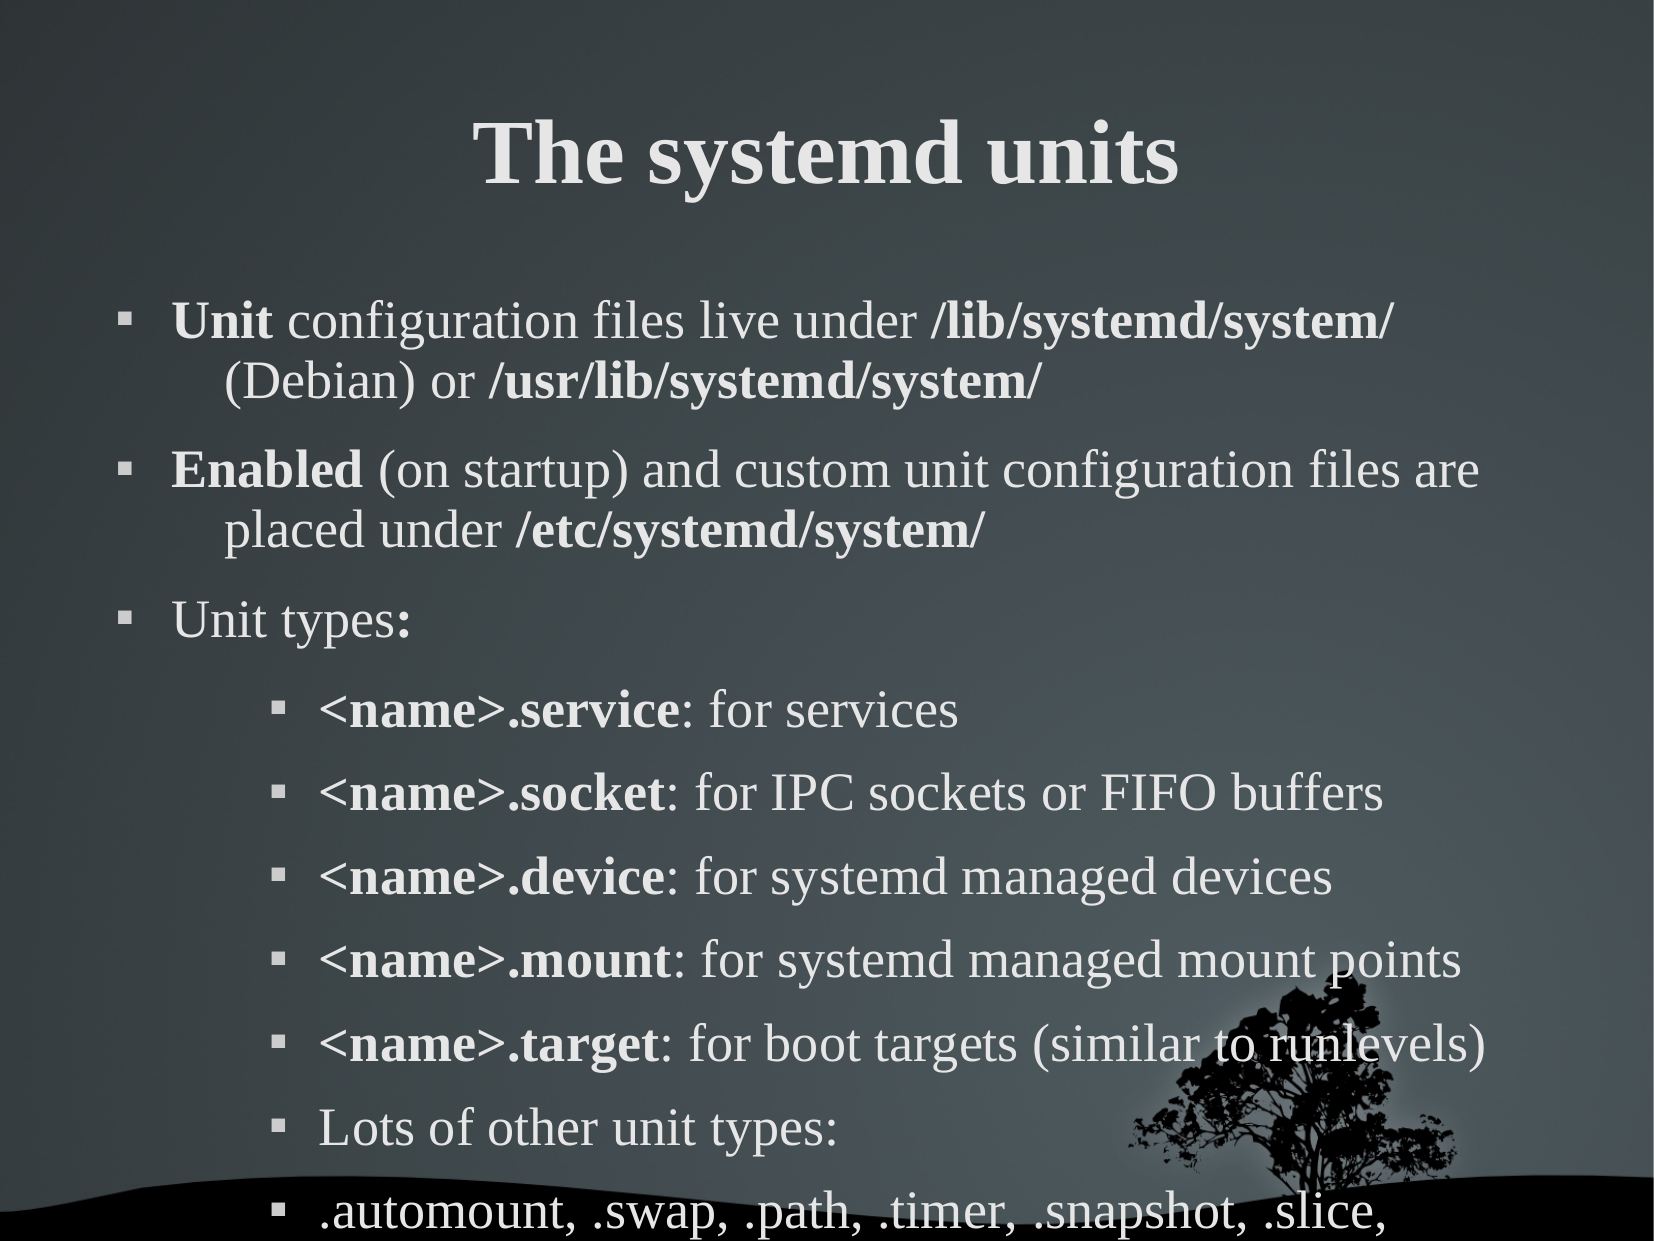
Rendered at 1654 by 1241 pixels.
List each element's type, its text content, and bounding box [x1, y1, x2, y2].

title The systemd units [82, 49, 1571, 257]
picture [0, 0, 1654, 1241]
list Unit configuration files live under /lib/systemd/system/ (Debian) or /usr/lib/systemd/system/ Enabled (on startup) and custom unit configuration files are placed under /etc/systemd/system/ Unit types: <name>.service: for services <name>.socket: for IPC sockets or FIFO buffers <name>.device: for systemd managed devices <name>.mount: for systemd managed mount points <name>.target: for boot targets (similar to runlevels) Lots of other unit types: .automount, .swap, .path, .timer, .snapshot, .slice, .scope [82, 290, 1571, 1234]
